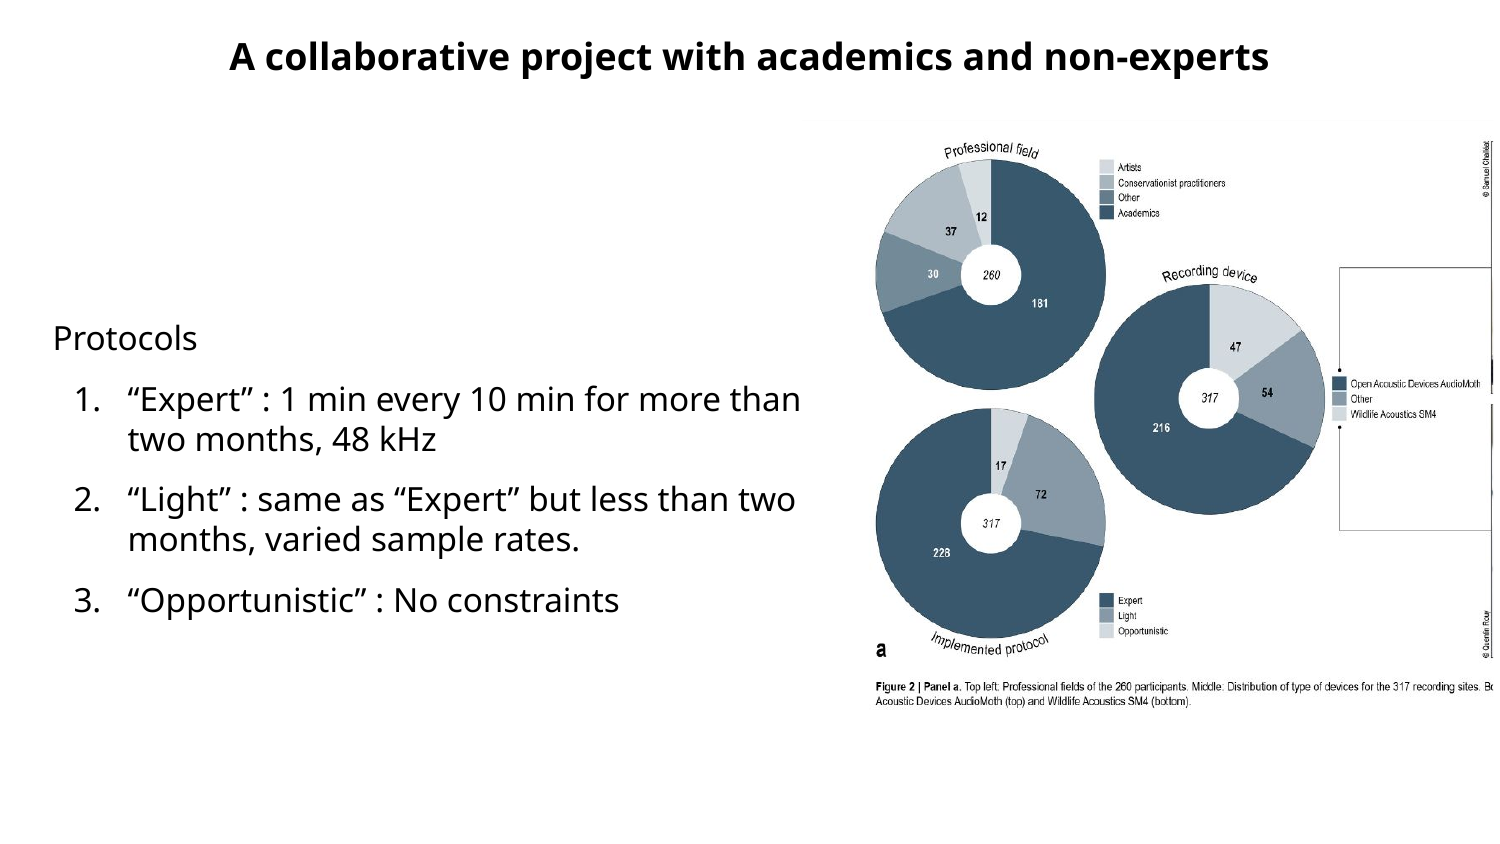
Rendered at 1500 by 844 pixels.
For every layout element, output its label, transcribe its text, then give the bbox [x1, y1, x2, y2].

text_box Protocols “Expert” : 1 min every 10 min for more than two months, 48 kHz “Light” : same as “Expert” but less than two months, varied sample rates. “Opportunistic” : No constraints [37, 118, 828, 818]
text_box A collaborative project with academics and non-experts [0, 17, 1500, 93]
picture [802, 118, 1494, 725]
